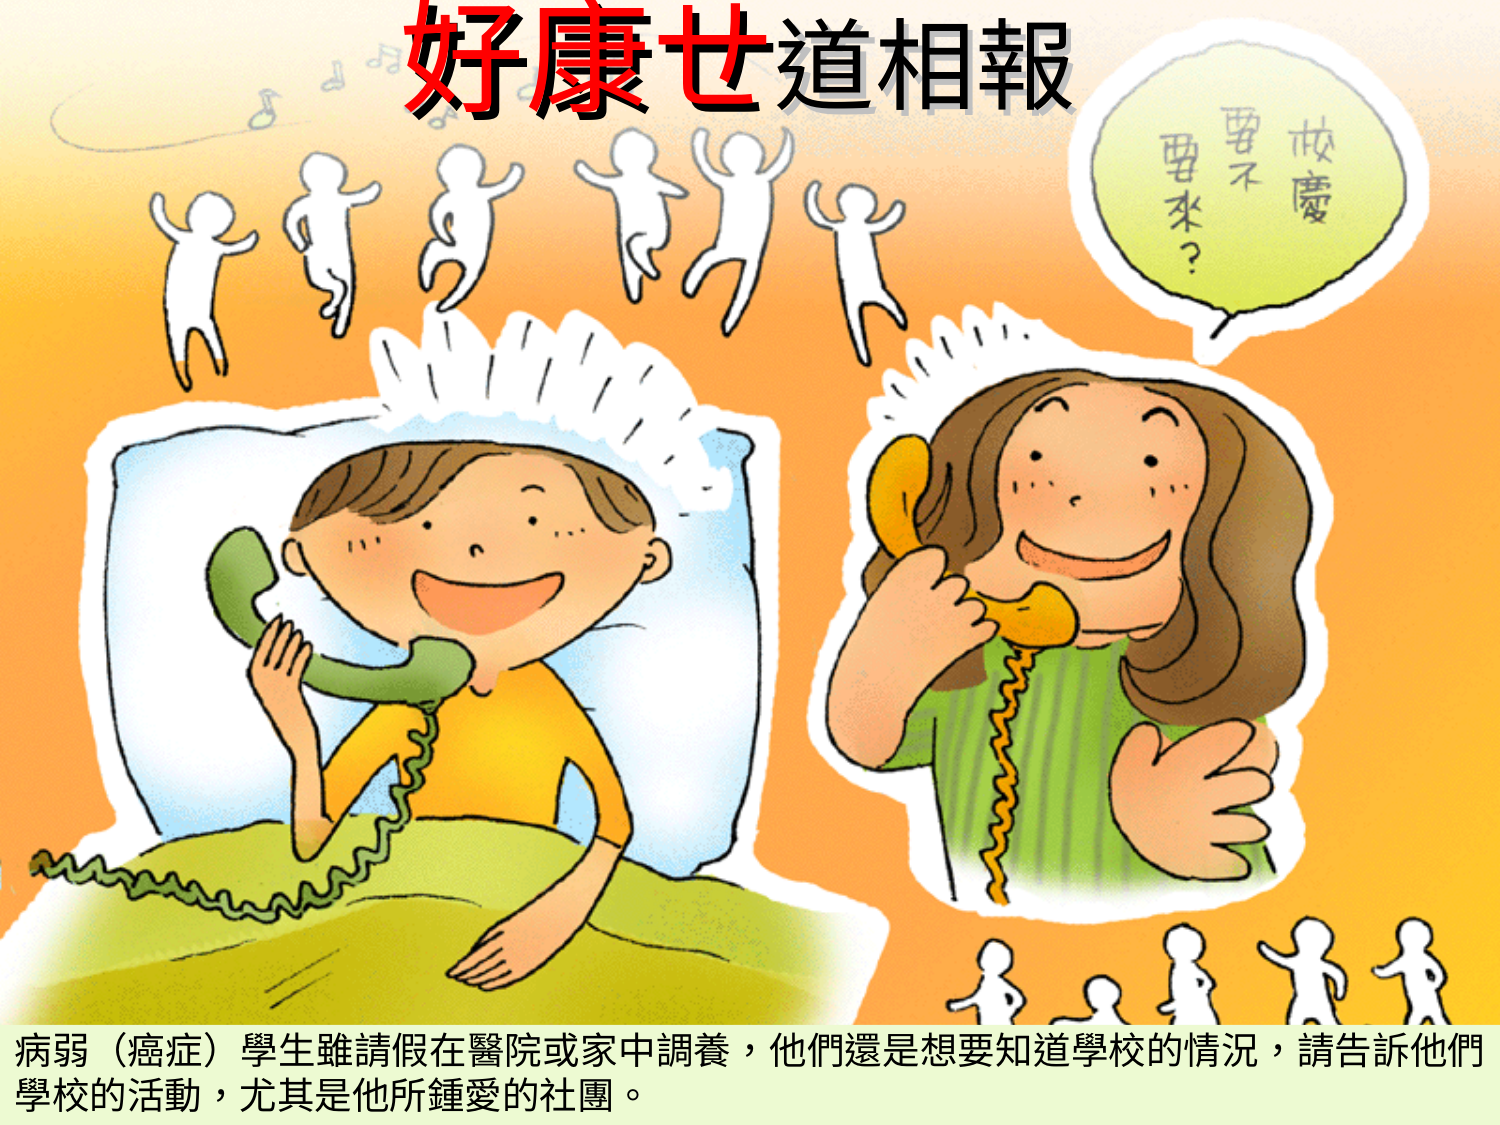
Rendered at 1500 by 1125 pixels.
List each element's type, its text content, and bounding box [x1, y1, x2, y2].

subtitle 病弱（癌症）學生雖請假在醫院或家中調養，他們還是想要知道學校的情況，請告訴他們學校的活動，尤其是他所鍾愛的社團。 [0, 1024, 1500, 1125]
picture [0, 0, 1500, 1024]
title 好康ㄝ道相報 [374, 0, 1100, 138]
